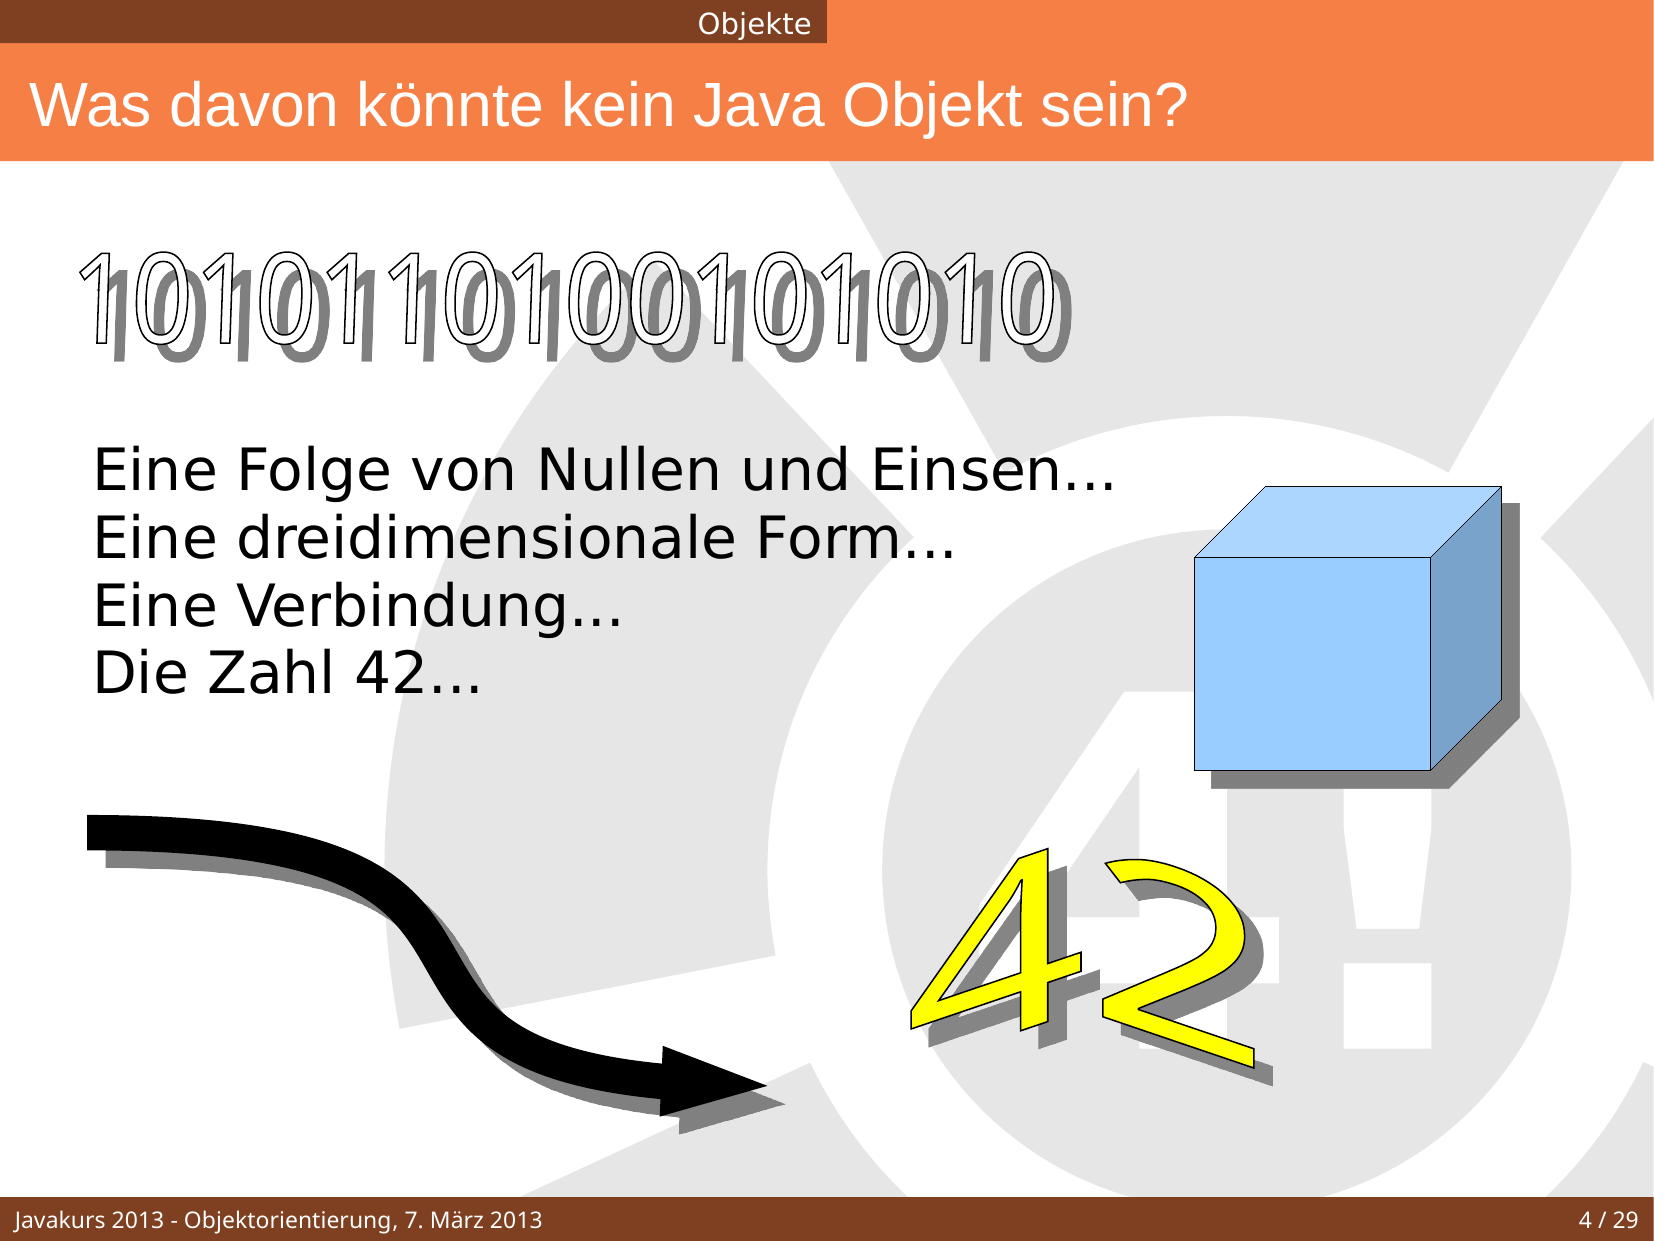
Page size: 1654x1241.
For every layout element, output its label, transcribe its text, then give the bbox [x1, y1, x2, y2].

text_box 1010110100101010 [388, 253, 419, 344]
text_box 1010110100101010 [260, 252, 312, 345]
text_box 1010110100101010 [512, 253, 542, 344]
text_box 1010110100101010 [945, 253, 975, 344]
text_box 1010110100101010 [1001, 252, 1054, 345]
text_box 1010110100101010 [754, 252, 806, 345]
text_box Eine Folge von Nullen und Einsen... Eine dreidimensionale Form... Eine Verbindung... Die Zahl 42... [77, 429, 1225, 715]
text_box 1010110100101010 [630, 252, 683, 345]
text_box 1010110100101010 [445, 252, 497, 345]
text_box 1010110100101010 [569, 252, 621, 345]
text_box 1010110100101010 [697, 253, 728, 344]
text_box 1010110100101010 [821, 253, 852, 344]
text_box 1010110100101010 [136, 252, 188, 345]
text_box 42 [1102, 859, 1254, 1069]
text_box 1010110100101010 [203, 253, 233, 344]
text_box [1194, 486, 1502, 771]
text_box 1010110100101010 [878, 252, 930, 345]
text_box 42 [911, 848, 1082, 1031]
text_box 1010110100101010 [79, 253, 110, 344]
text_box Objekte [29, 0, 827, 50]
title Was davon könnte kein Java Objekt sein? [29, 67, 1595, 143]
text_box 1010110100101010 [327, 253, 357, 344]
